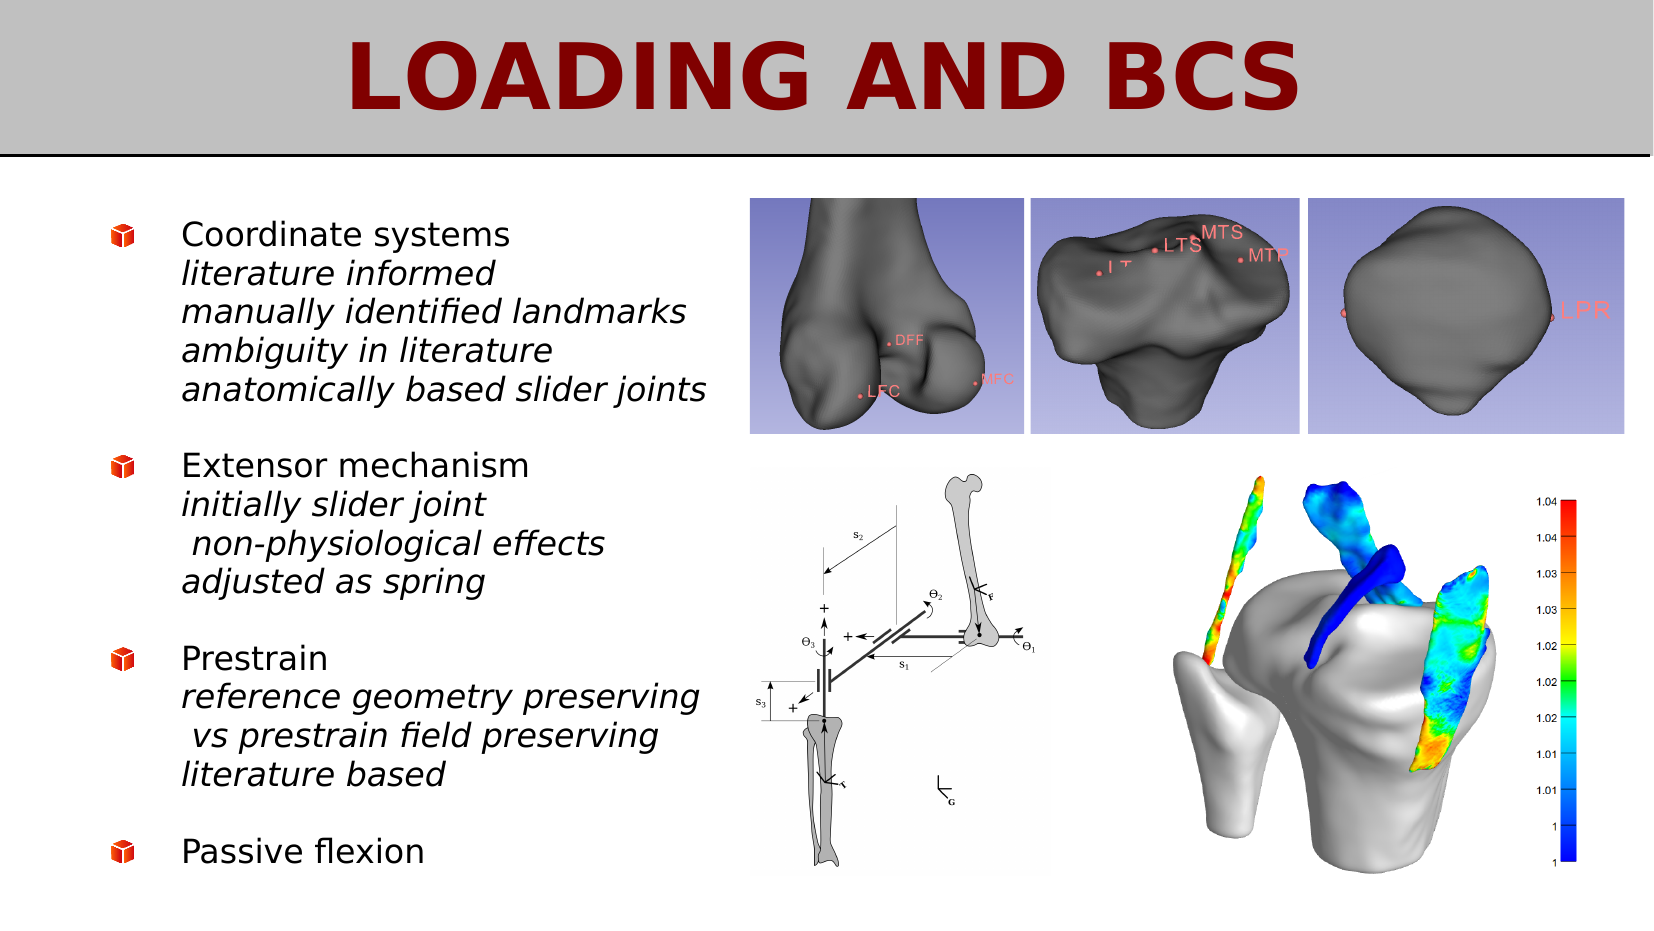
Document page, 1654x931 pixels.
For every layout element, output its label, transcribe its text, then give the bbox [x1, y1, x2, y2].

text_box LOADING AND BCS [0, 24, 1651, 132]
picture [749, 198, 1025, 434]
text_box Coordinate systems literature informed manually identified landmarks ambiguity in literature anatomically based slider joints Extensor mechanism initially slider joint non-physiological effects adjusted as spring Prestrain reference geometry preserving vs prestrain field preserving literature based Passive flexion [95, 208, 1013, 879]
picture [1030, 198, 1300, 434]
text_box [0, 0, 1654, 156]
picture [1308, 198, 1625, 434]
picture [750, 467, 1051, 876]
picture [1159, 467, 1593, 881]
